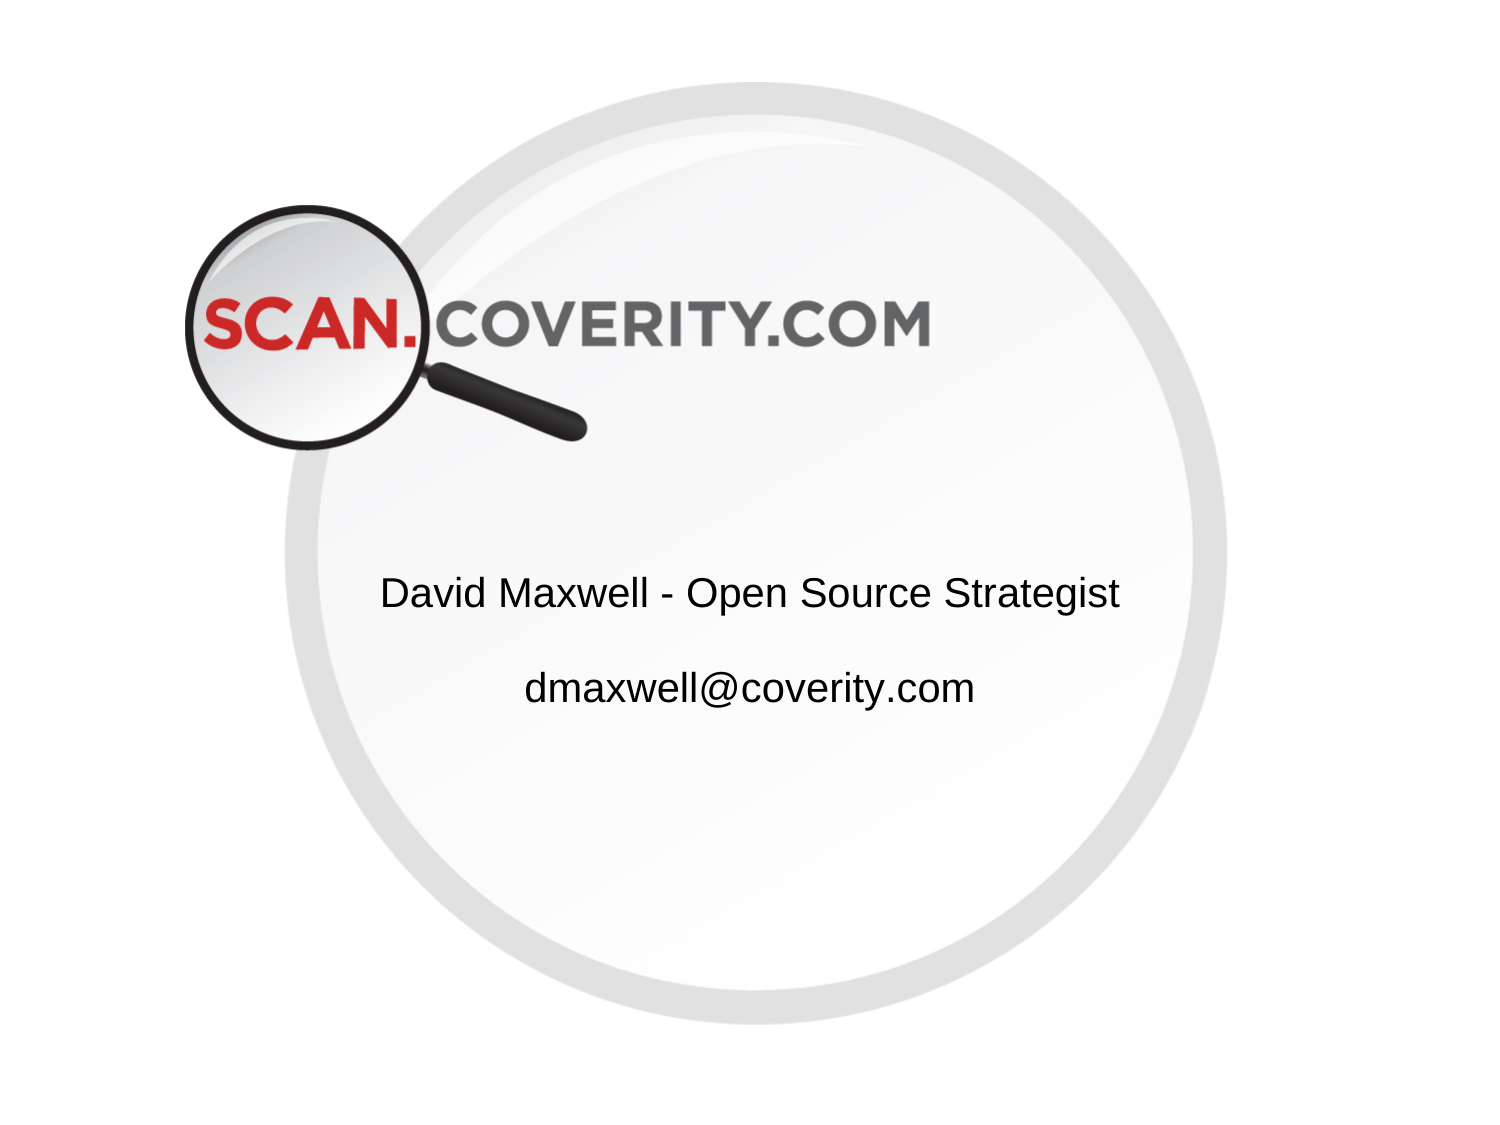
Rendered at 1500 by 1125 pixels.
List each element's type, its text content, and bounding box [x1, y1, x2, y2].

text_box David Maxwell - Open Source Strategist dmaxwell@coverity.com [0, 0, 1500, 1125]
